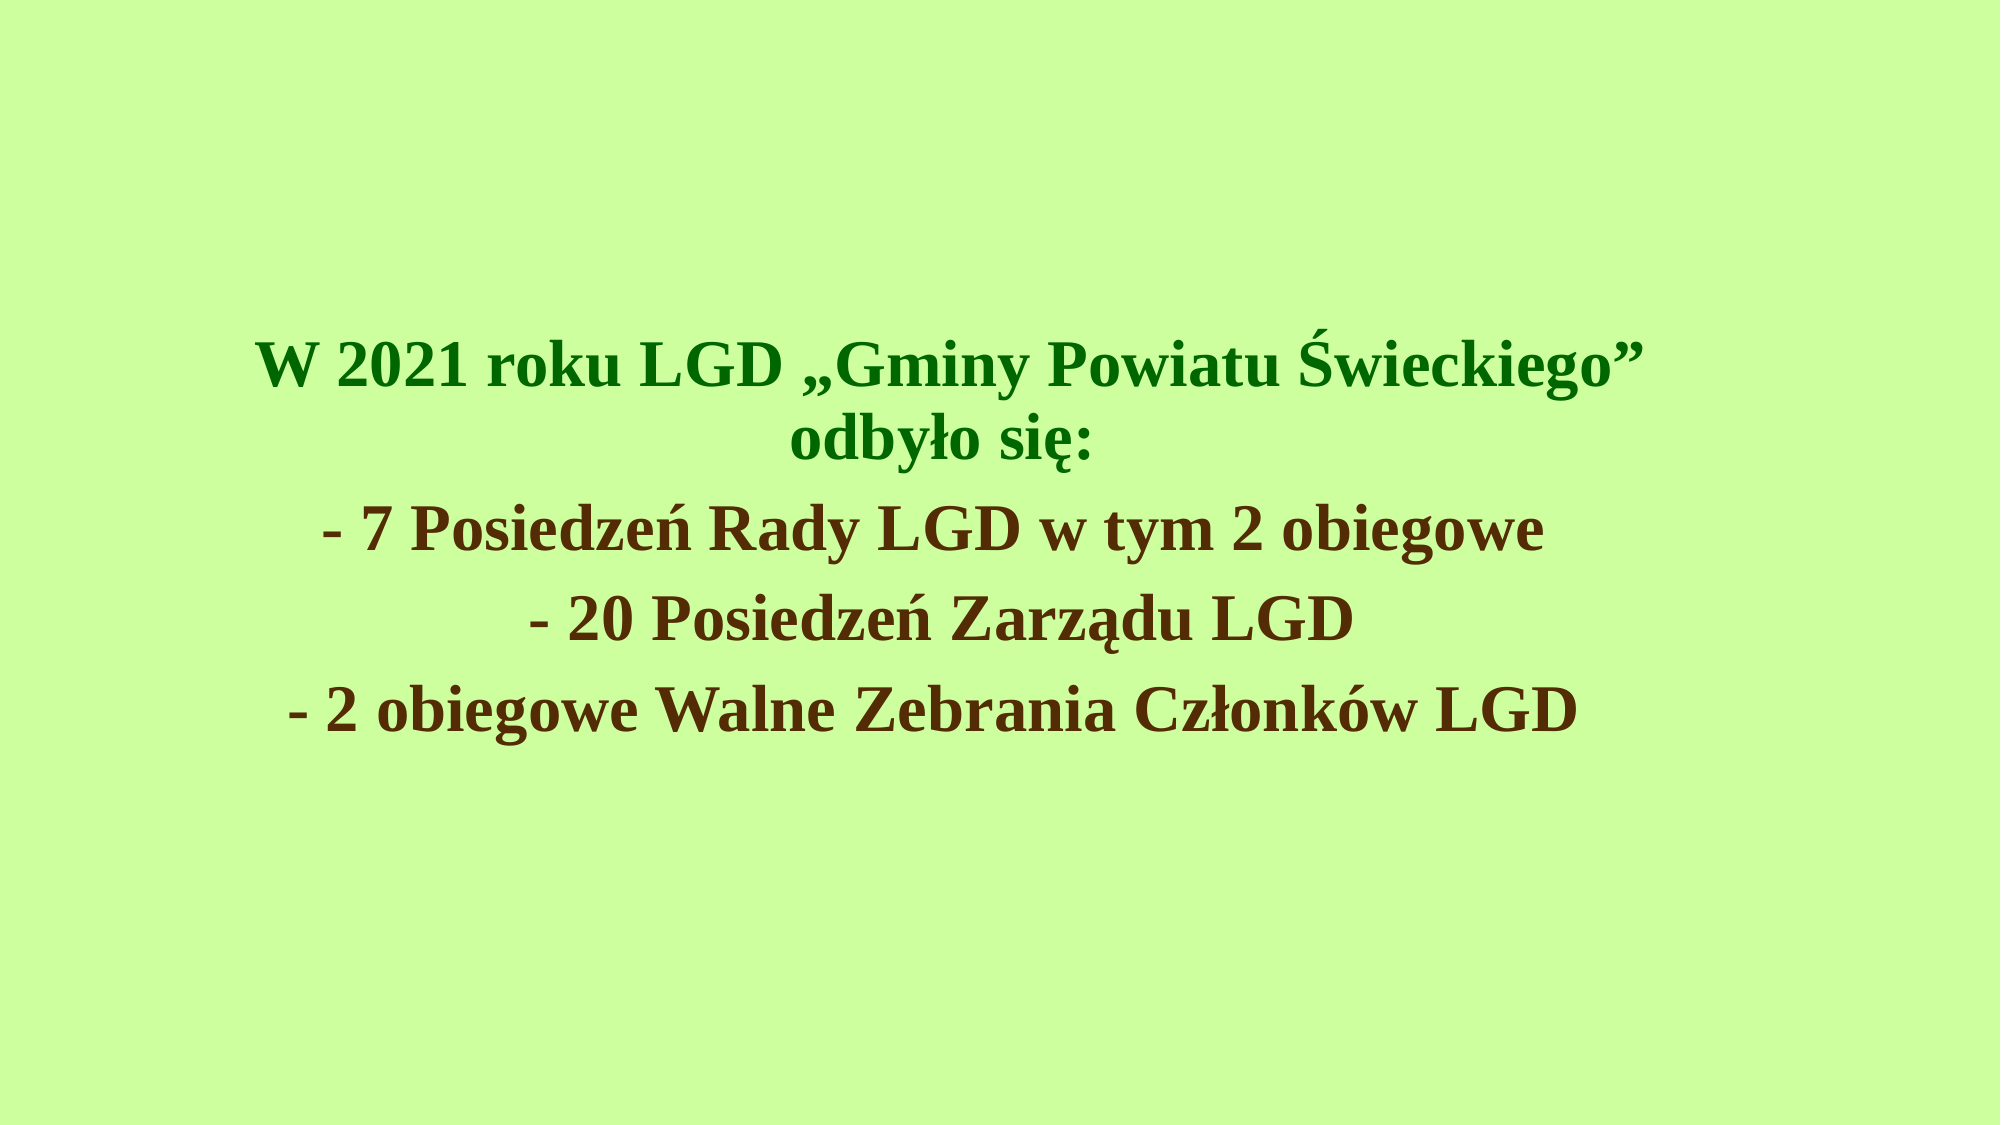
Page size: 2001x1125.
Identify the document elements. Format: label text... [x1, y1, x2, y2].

list W 2021 roku LGD „Gminy Powiatu Świeckiego” odbyło się: - 7 Posiedzeń Rady LGD w tym 2 obiegowe - 20 Posiedzeń Zarządu LGD - 2 obiegowe Walne Zebrania Członków LGD [184, 42, 1816, 910]
